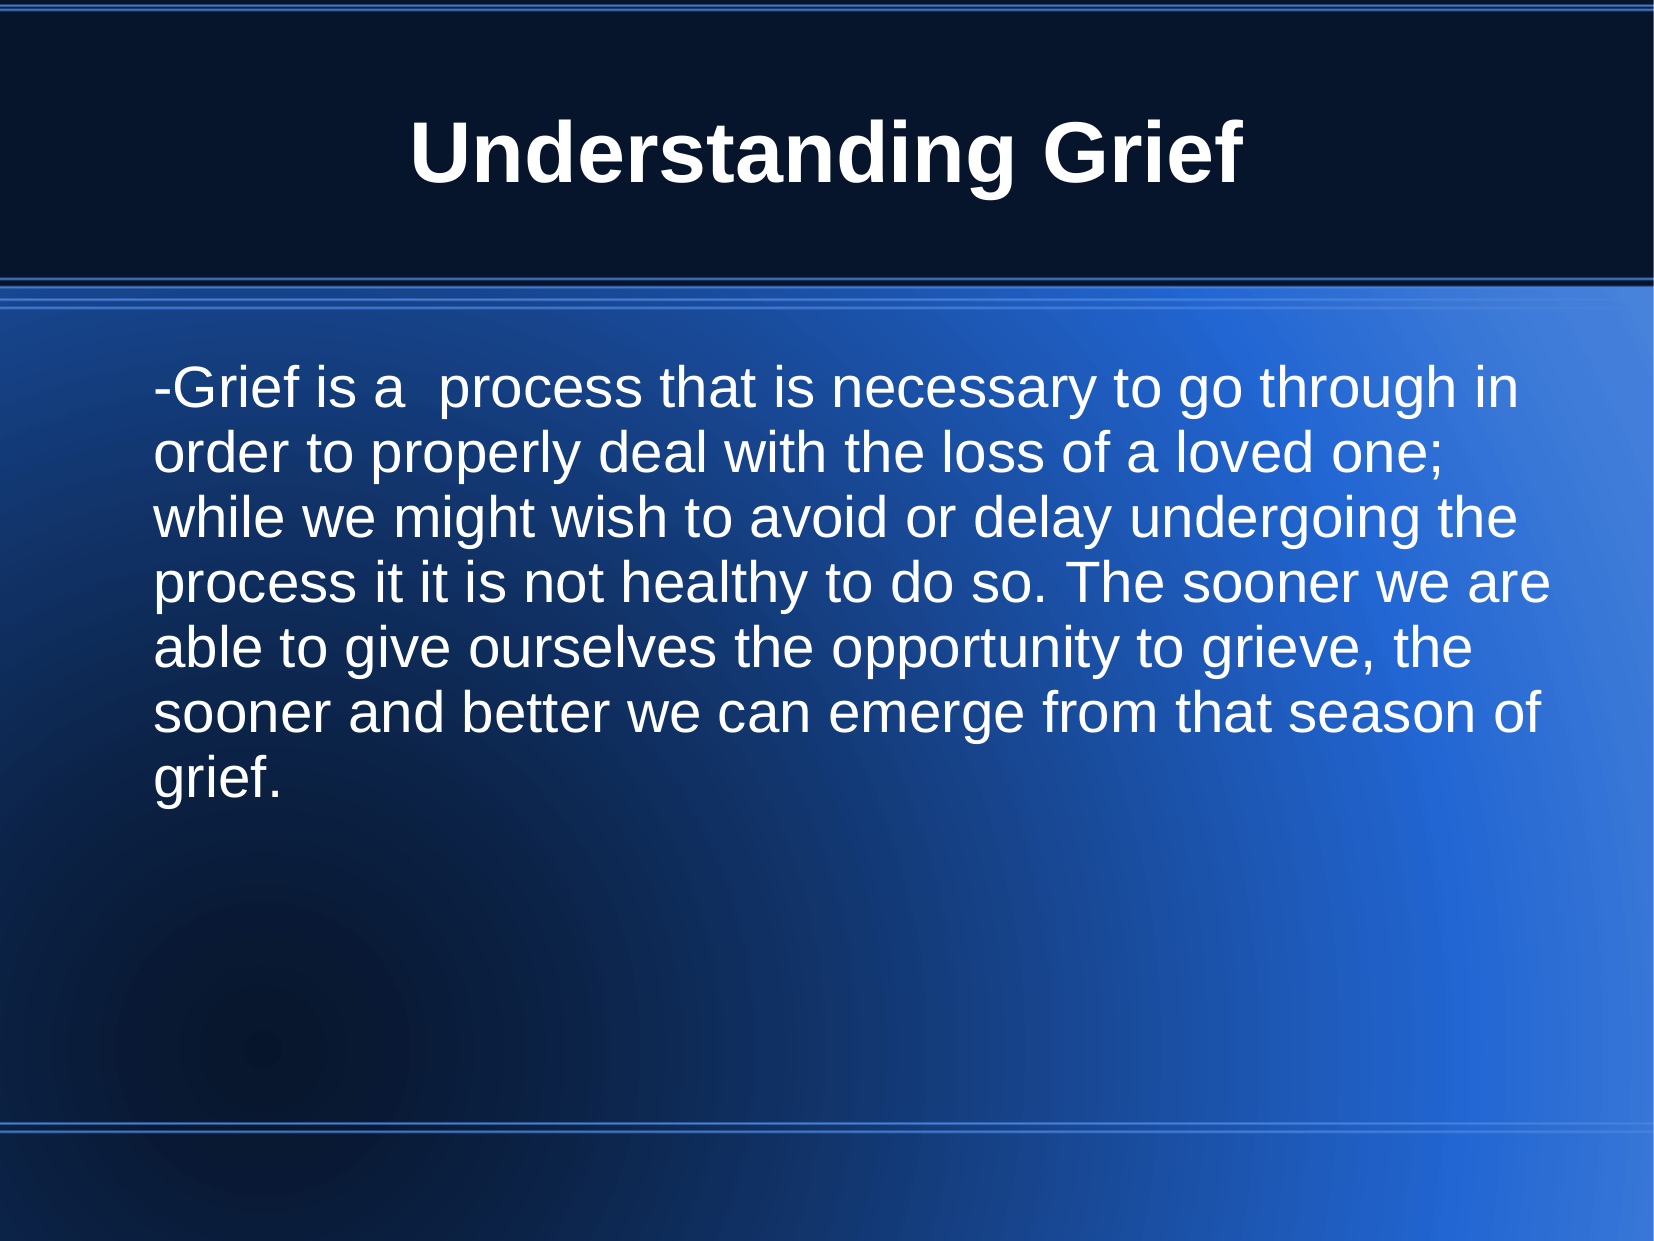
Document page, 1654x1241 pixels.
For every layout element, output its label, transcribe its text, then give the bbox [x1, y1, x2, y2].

list -Grief is a process that is necessary to go through in order to properly deal with the loss of a loved one; while we might wish to avoid or delay undergoing the process it it is not healthy to do so. The sooner we are able to give ourselves the opportunity to grieve, the sooner and better we can emerge from that season of grief. [82, 355, 1571, 1058]
title Understanding Grief [82, 49, 1571, 257]
picture [0, 0, 1654, 1241]
